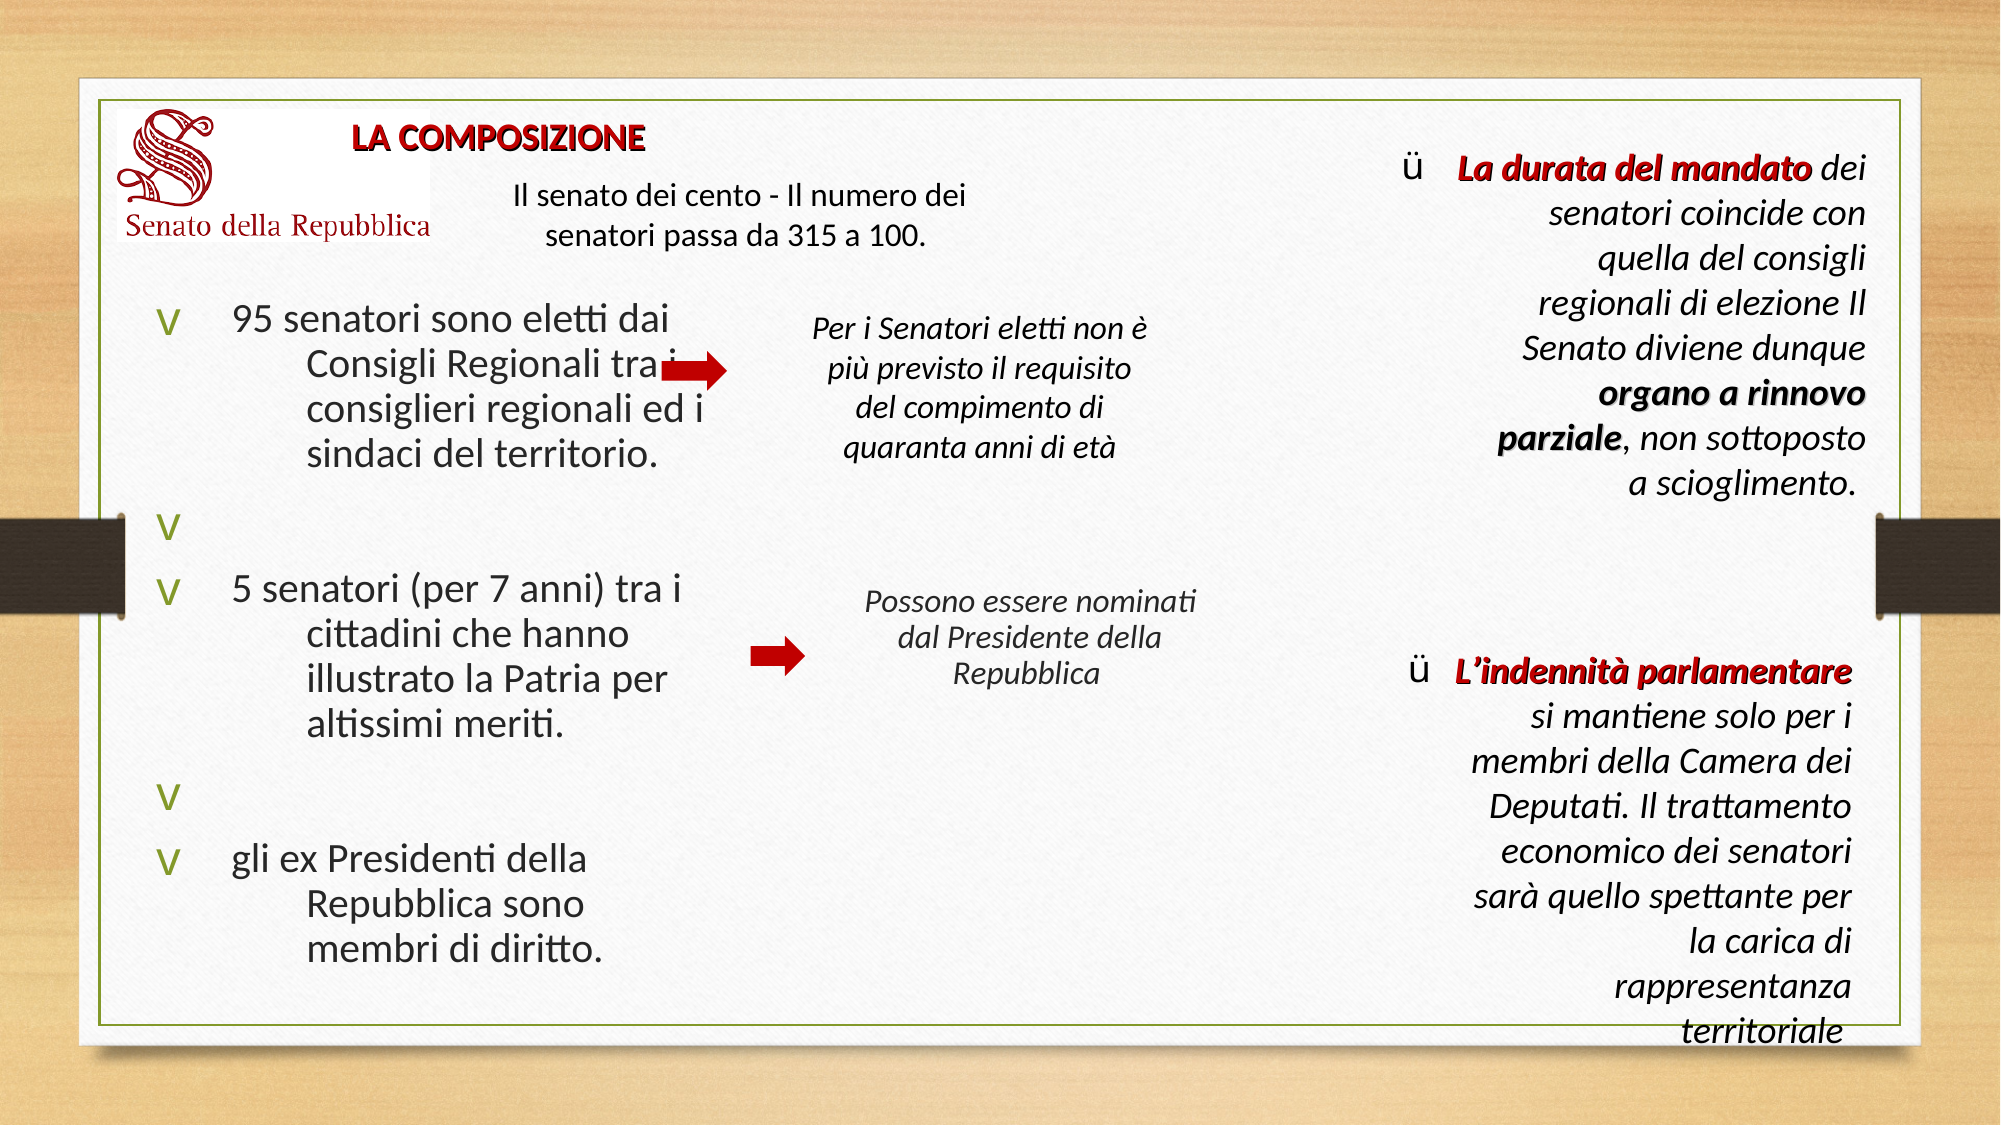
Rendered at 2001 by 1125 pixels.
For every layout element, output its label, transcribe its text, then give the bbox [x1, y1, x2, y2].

text_box Possono essere nominati dal Presidente della Repubblica [841, 576, 1220, 699]
text_box [662, 353, 726, 389]
text_box La durata del mandato dei senatori coincide con quella del consigli regionali di elezione Il Senato diviene dunque organo a rinnovo parziale, non sottoposto a scioglimento. [1361, 135, 1882, 514]
text_box Per i Senatori eletti non è più previsto il requisito del compimento di quaranta anni di età [791, 298, 1169, 473]
text_box [751, 638, 804, 674]
picture [117, 109, 430, 242]
text_box LA COMPOSIZIONE [336, 105, 669, 165]
text_box L’indennità parlamentare si mantiene solo per i membri della Camera dei Deputati. Il trattamento economico dei senatori sarà quello spettante per la carica di rappresentanza territoriale [1362, 638, 1867, 1058]
text_box 95 senatori sono eletti dai Consigli Regionali tra i consiglieri regionali ed i sindaci del territorio. 5 senatori (per 7 anni) tra i cittadini che hanno illustrato la Patria per altissimi meriti. gli ex Presidenti della Repubblica sono membri di diritto. [141, 288, 735, 855]
text_box Il senato dei cento - Il numero dei senatori passa da 315 a 100. [486, 165, 994, 310]
